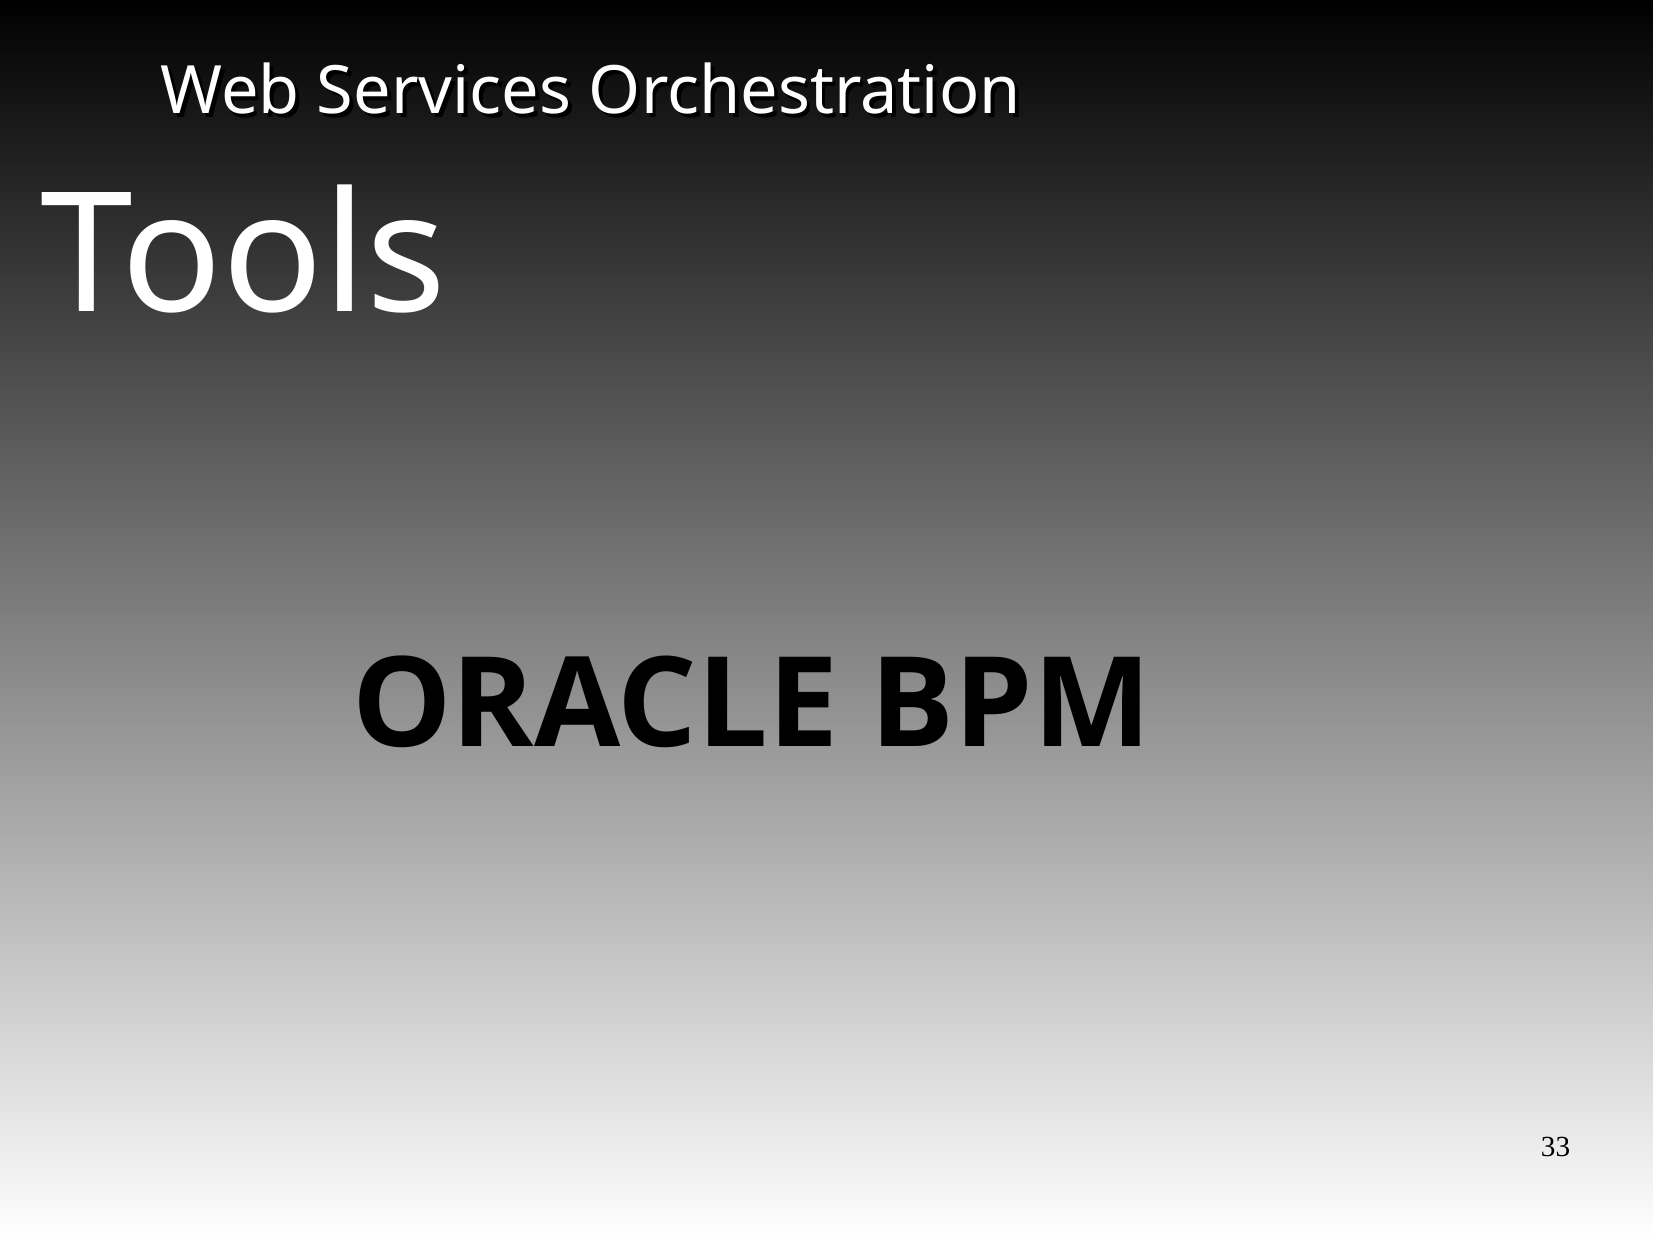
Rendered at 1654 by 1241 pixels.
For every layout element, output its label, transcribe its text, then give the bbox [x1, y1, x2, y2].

text_box Web Services Orchestration [145, 35, 1162, 158]
text_box ORACLE BPM [337, 605, 1271, 826]
text_box Tools [26, 126, 544, 411]
